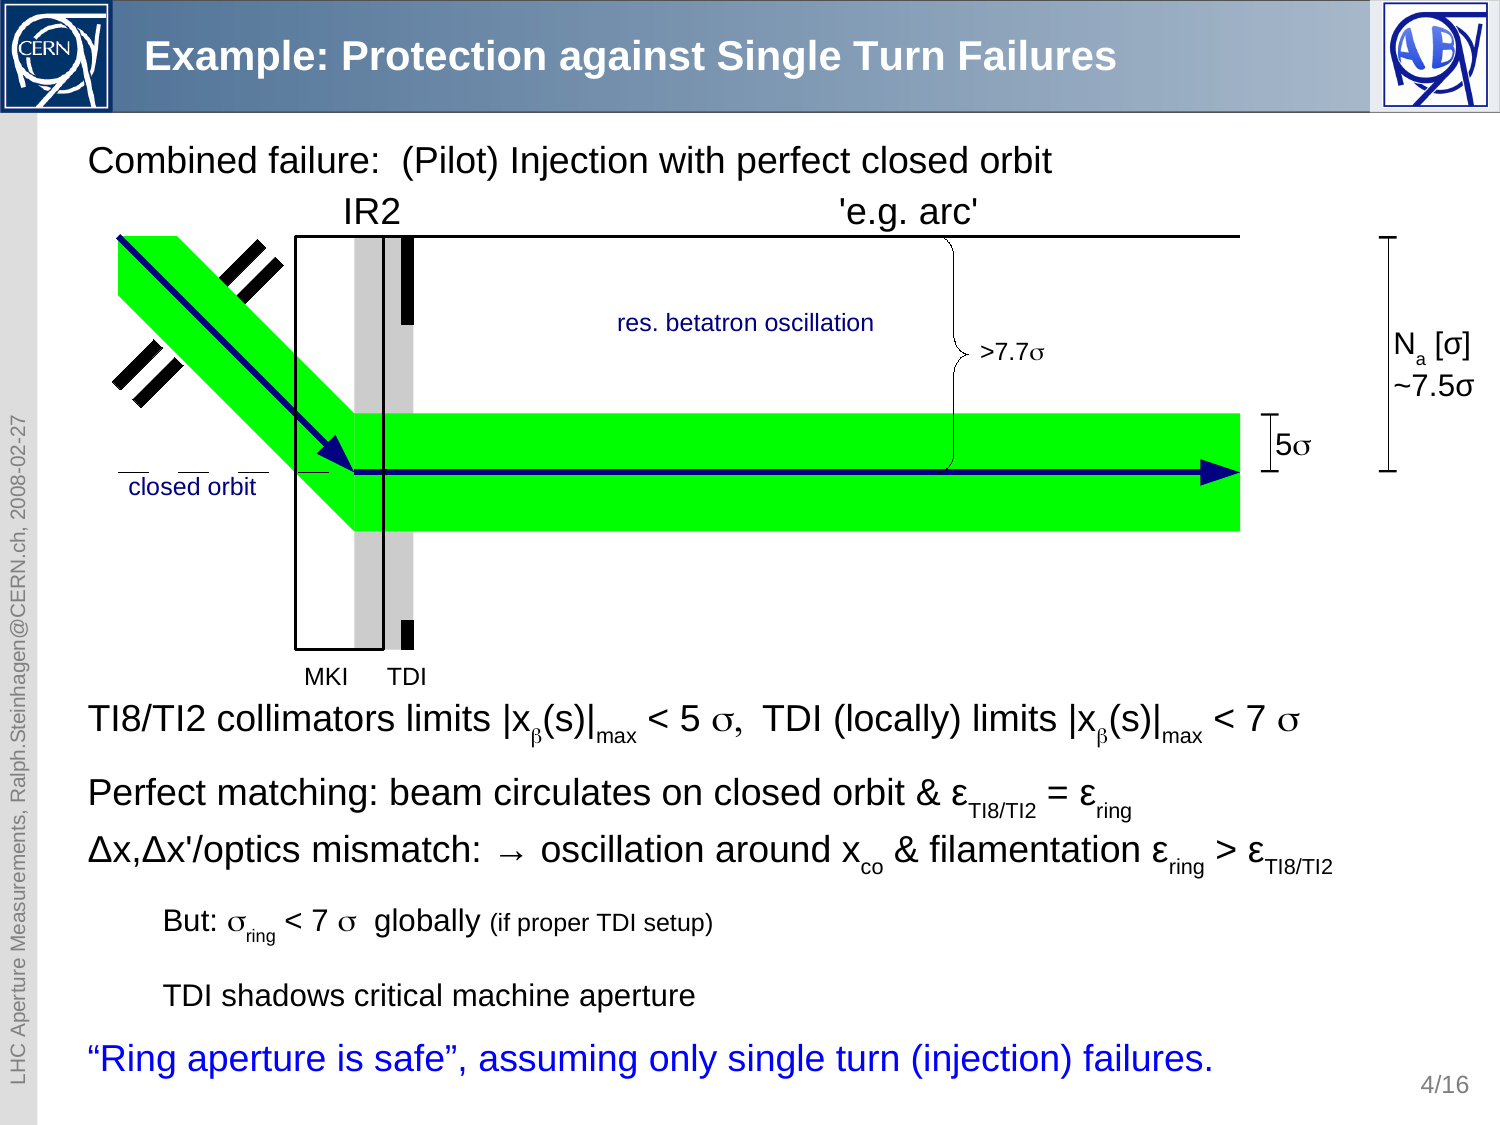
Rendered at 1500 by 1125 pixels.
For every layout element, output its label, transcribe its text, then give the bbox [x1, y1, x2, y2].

text_box closed orbit [113, 465, 272, 512]
picture [0, 0, 113, 113]
text_box 'e.g. arc' [824, 183, 994, 245]
text_box [132, 357, 184, 408]
list Combined failure: (Pilot) Injection with perfect closed orbit TI8/TI2 collimators limits |xb(s)|max < 5 s, TDI (locally) limits |xb(s)|max < 7 s Perfect matching: beam circulates on closed orbit & εTI8/TI2 = εring Δx,Δx'/optics mismatch: → oscillation around xco & filamentation εring > εTI8/TI2 But: sring < 7 s globally (if proper TDI setup) TDI shadows critical machine aperture “Ring aperture is safe”, assuming only single turn (injection) failures. [87, 137, 1438, 1120]
text_box res. betatron oscillation [602, 301, 891, 348]
text_box [112, 339, 163, 390]
title Example: Protection against Single Turn Failures [144, 0, 1195, 113]
text_box >7.7s [965, 330, 1060, 379]
text_box MKI [289, 655, 364, 702]
text_box Na [σ] ~7.5σ [1378, 318, 1496, 419]
text_box [401, 620, 414, 650]
text_box [401, 236, 414, 325]
text_box 5s [1260, 419, 1327, 476]
text_box TDI [372, 655, 442, 702]
picture [1382, 1, 1489, 108]
text_box IR2 [328, 183, 416, 245]
